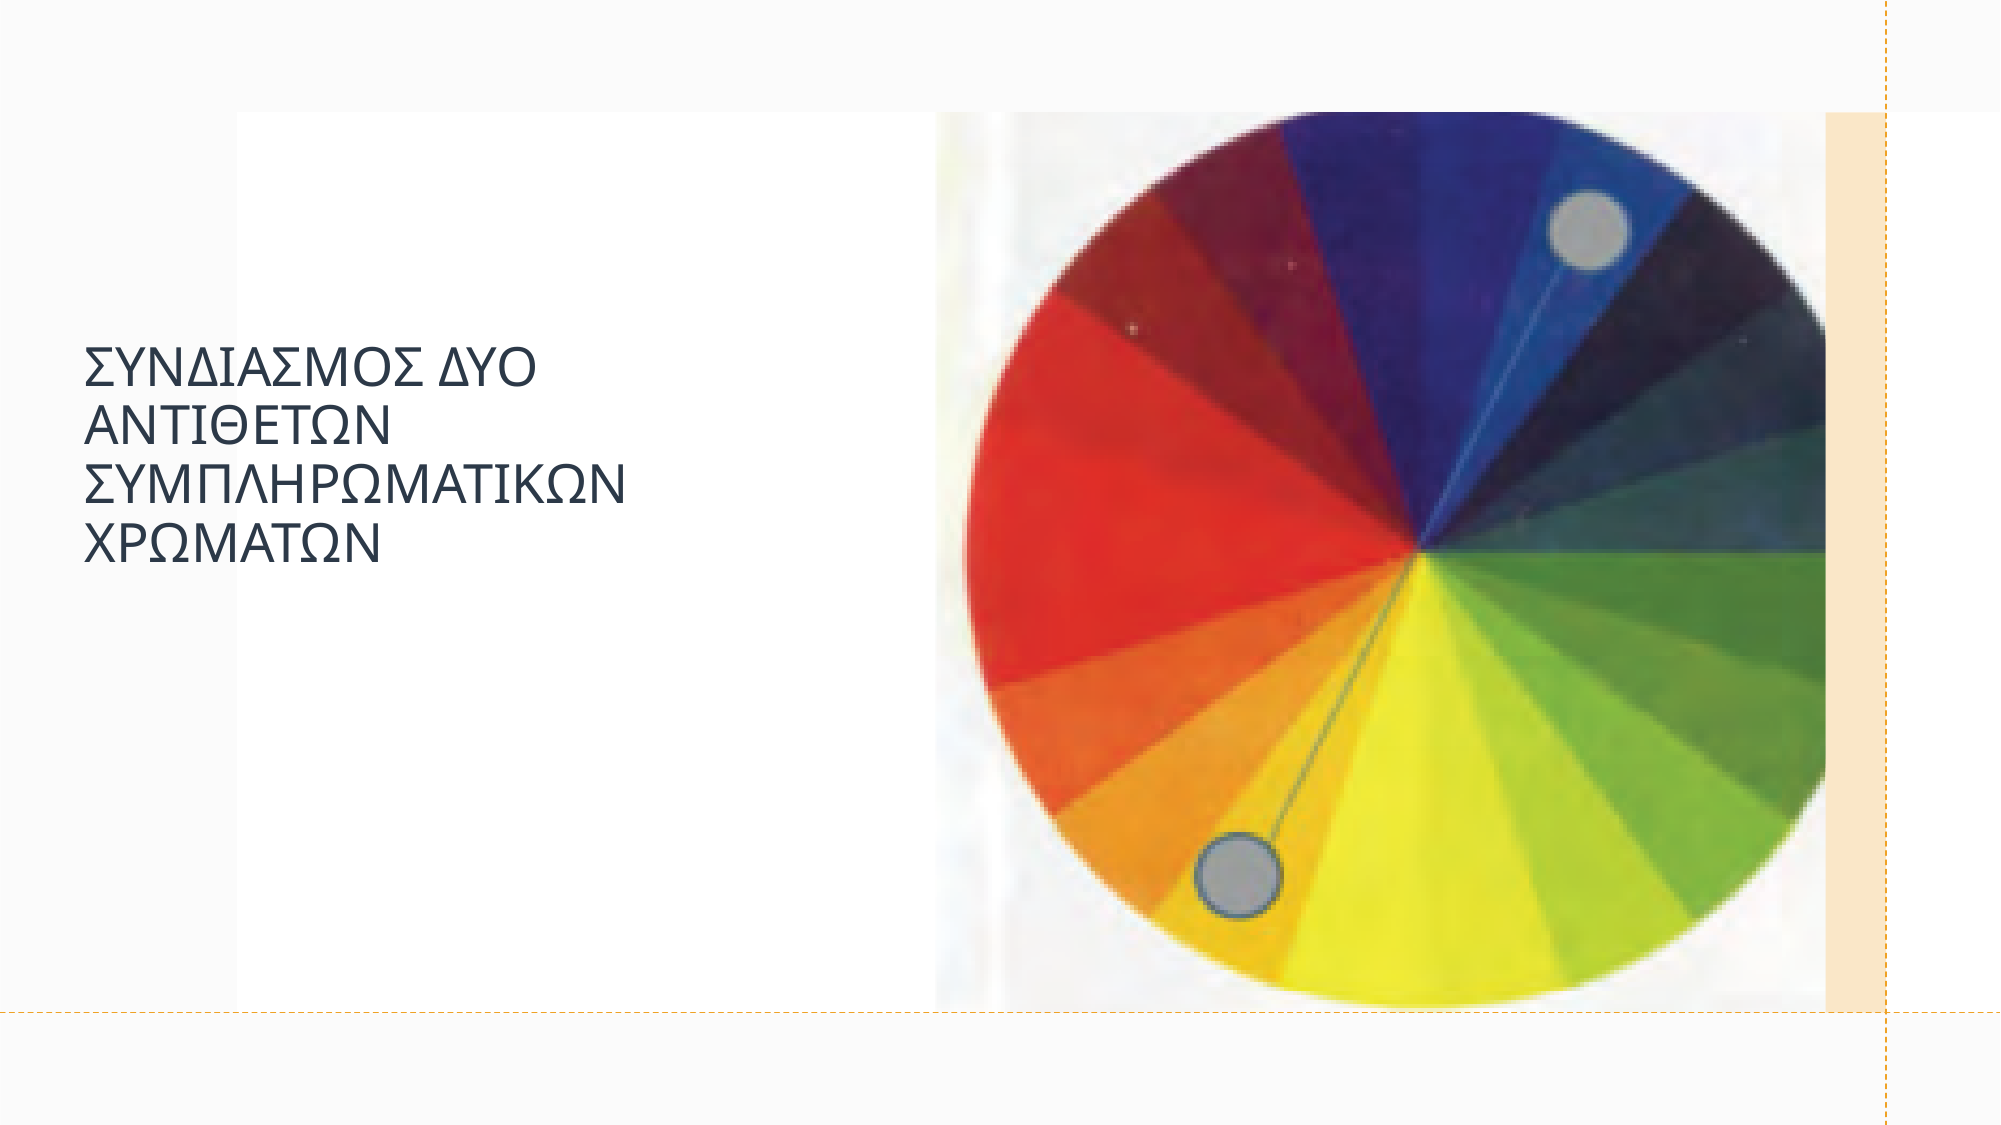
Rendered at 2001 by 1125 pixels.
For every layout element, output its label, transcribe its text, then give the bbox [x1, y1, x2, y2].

title ΣΥΝΔΙΑΣΜΟΣ ΔΥΟ ΑΝΤΙΘΕΤΩΝ ΣΥΜΠΛΗΡΩΜΑΤΙΚΩΝ ΧΡΩΜΑΤΩΝ [69, 94, 745, 582]
picture [935, 112, 1826, 1013]
text_box [0, 0, 2000, 1125]
